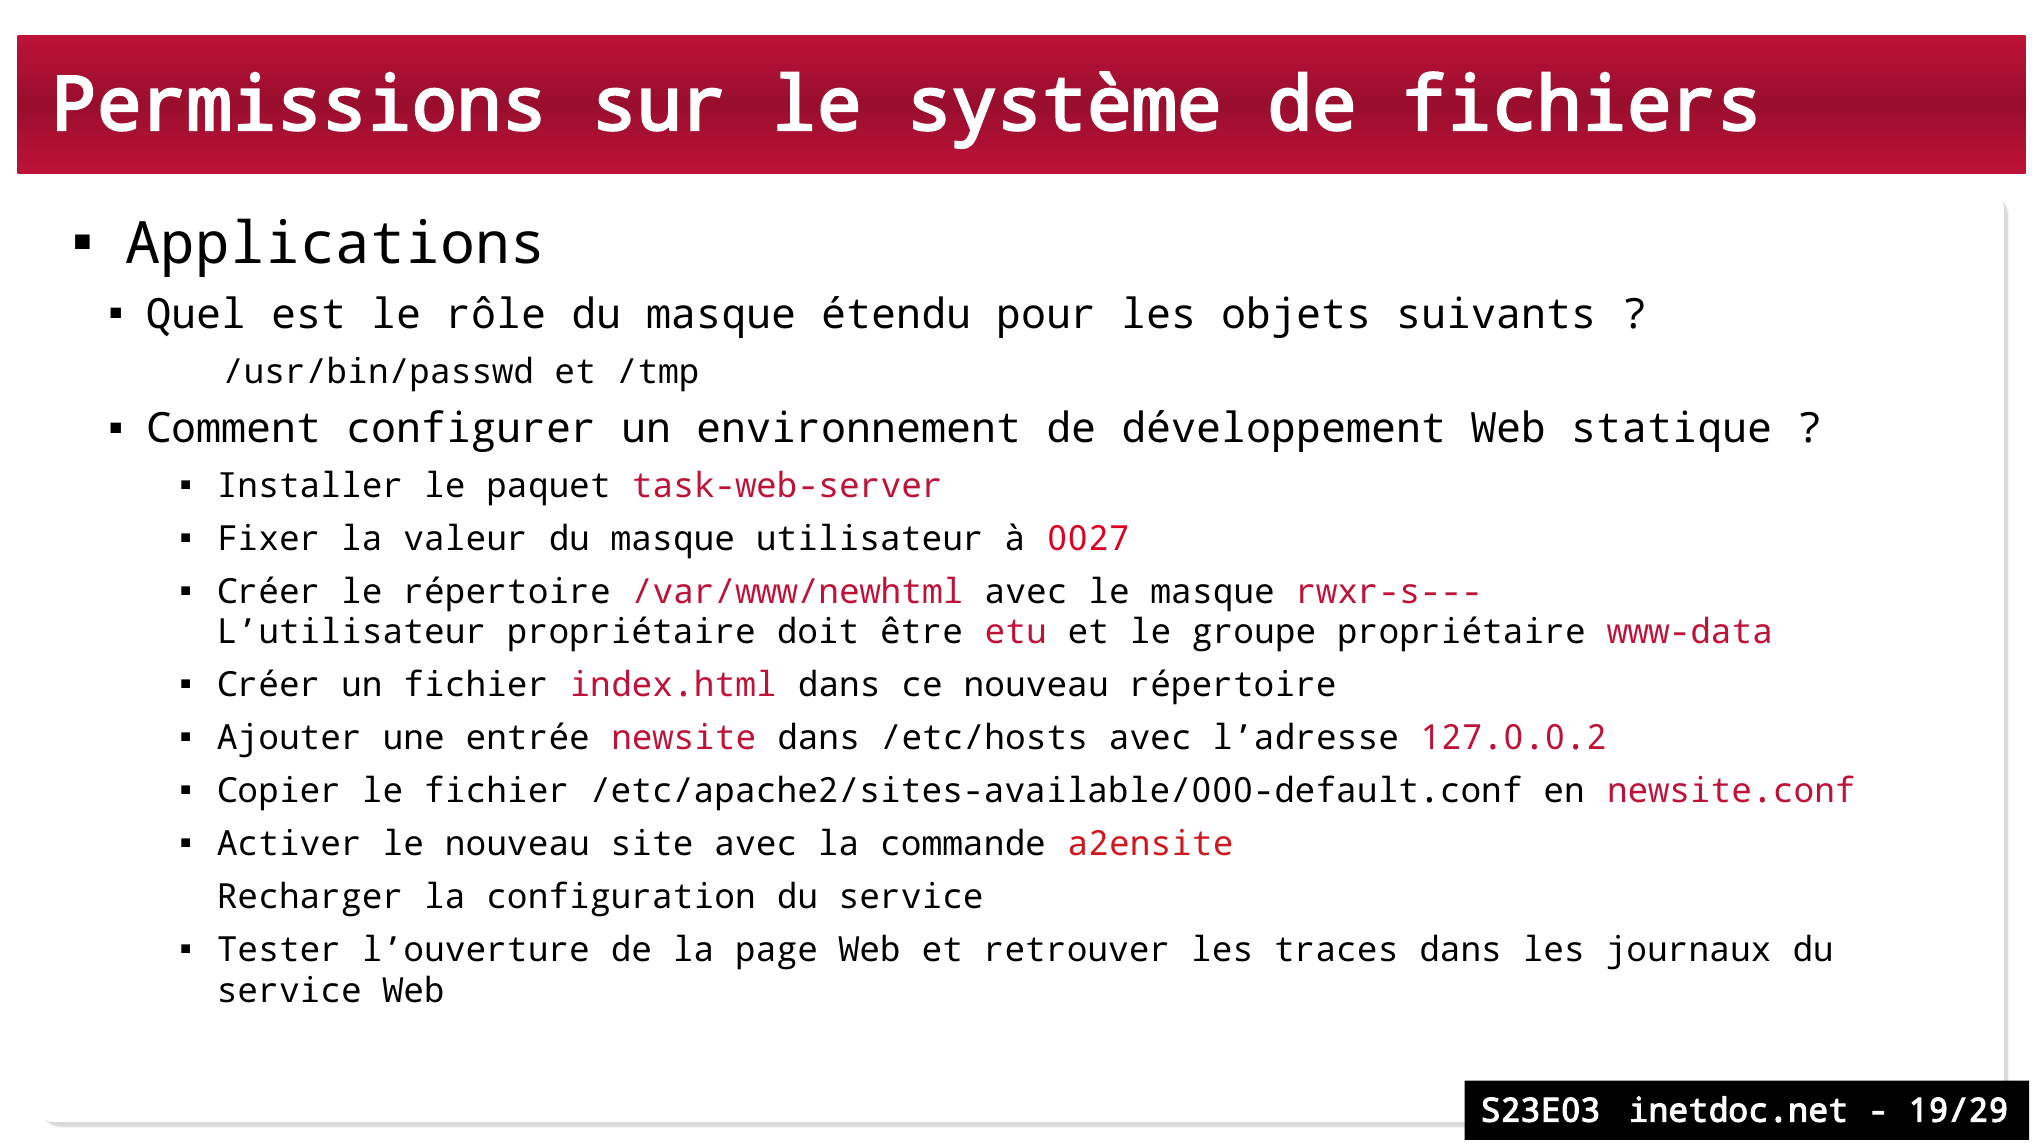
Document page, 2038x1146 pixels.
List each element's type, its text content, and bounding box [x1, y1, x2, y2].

text_box Permissions sur le système de fichiers [17, 35, 2026, 174]
text_box Applications Quel est le rôle du masque étendu pour les objets suivants ? /usr/bin/passwd et /tmp Comment configurer un environnement de développement Web statique ? Installer le paquet task-web-server Fixer la valeur du masque utilisateur à 0027 Créer le répertoire /var/www/newhtml avec le masque rwxr-s--- L’utilisateur propriétaire doit être etu et le groupe propriétaire www-data Créer un fichier index.html dans ce nouveau répertoire Ajouter une entrée newsite dans /etc/hosts avec l’adresse 127.0.0.2 Copier le fichier /etc/apache2/sites-available/000-default.conf en newsite.conf Activer le nouveau site avec la commande a2ensite Recharger la configuration du service Tester l’ouverture de la page Web et retrouver les traces dans les journaux du service Web [35, 188, 2004, 1123]
text_box S23E03 inetdoc.net - <numéro>/29 [1464, 1080, 2030, 1140]
